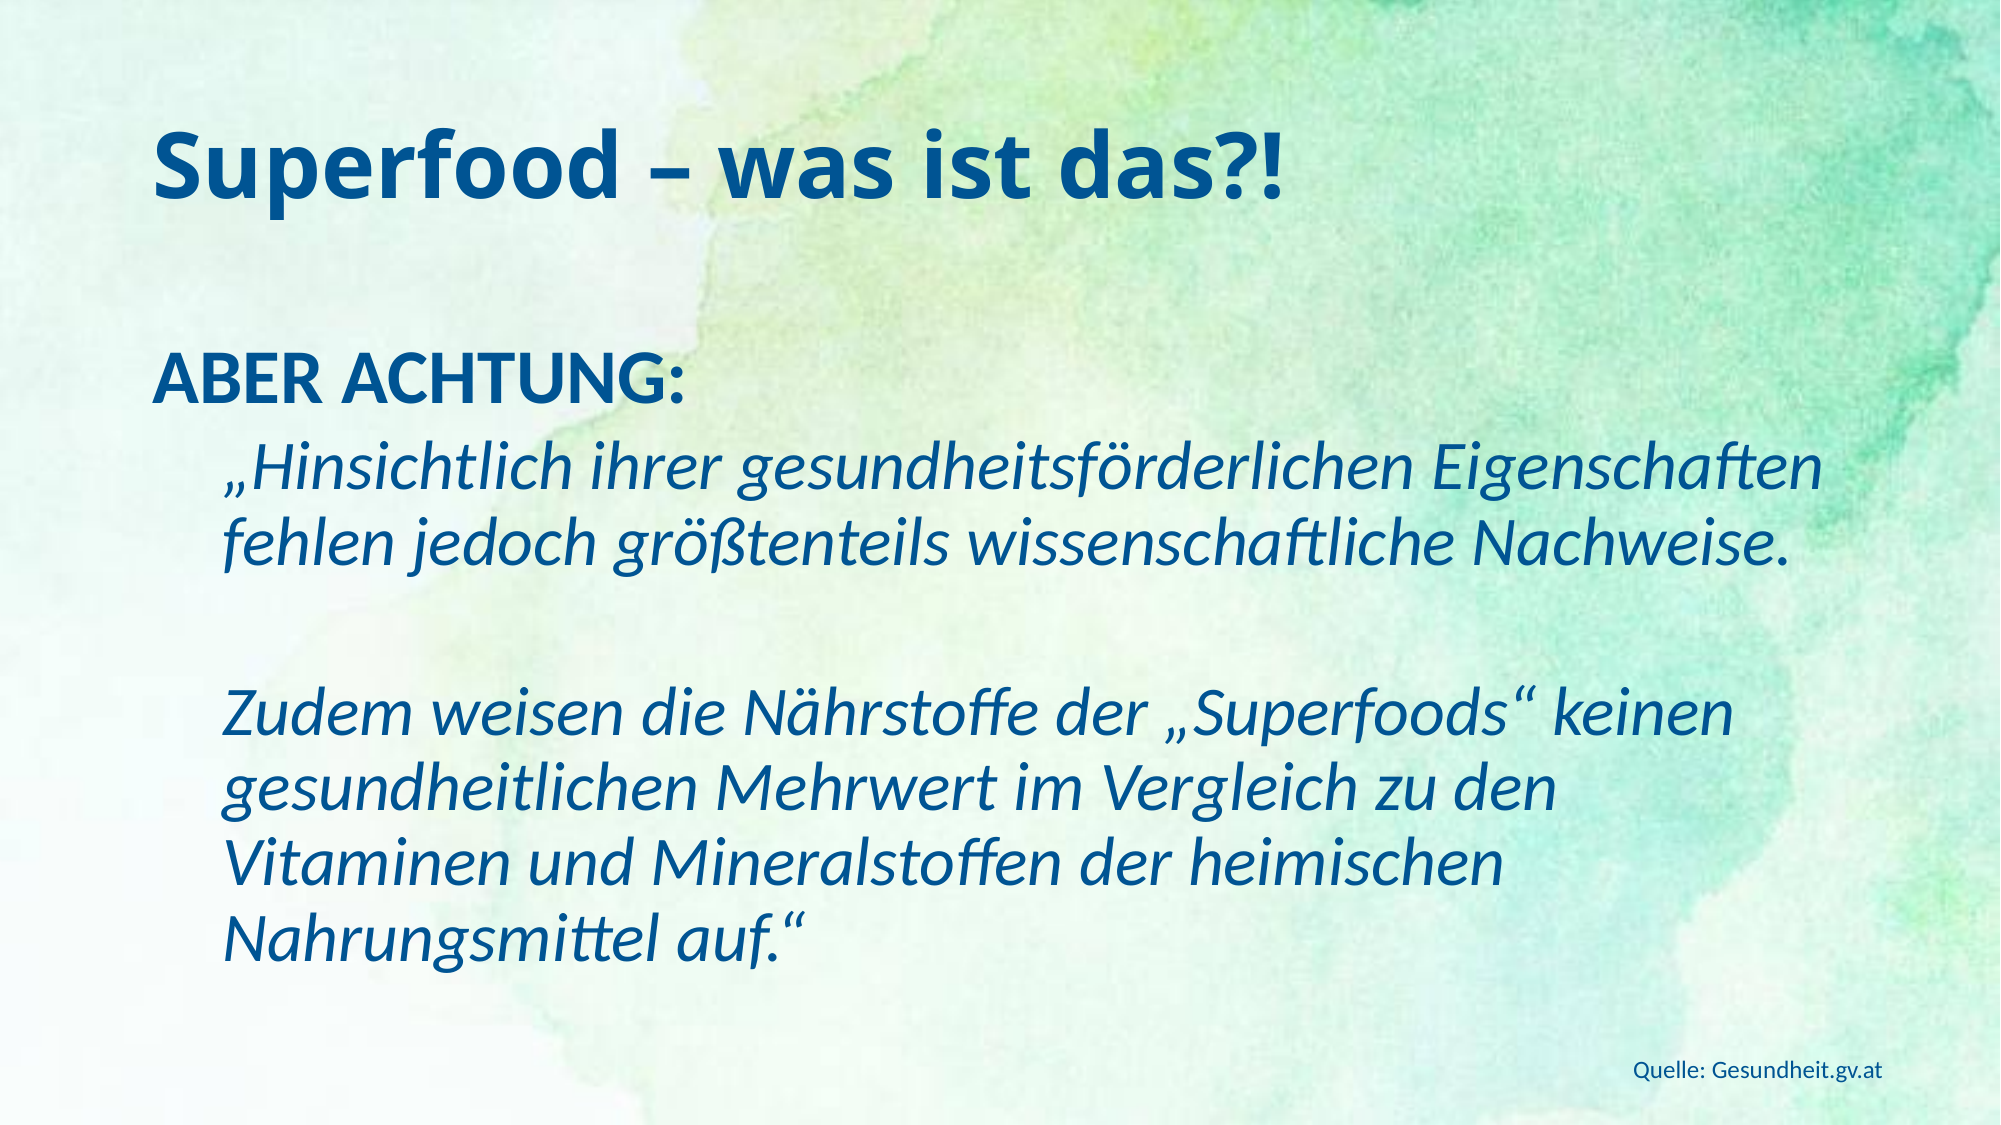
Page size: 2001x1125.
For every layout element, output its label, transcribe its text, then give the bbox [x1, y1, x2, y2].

text_box Quelle: Gesundheit.gv.at [1618, 1046, 2000, 1092]
picture [0, 0, 2000, 1125]
title Superfood – was ist das?! [137, 59, 1863, 278]
list ABER ACHTUNG: „Hinsichtlich ihrer gesundheitsförderlichen Eigenschaften fehlen jedoch größtenteils wissenschaftliche Nachweise. Zudem weisen die Nährstoffe der „Superfoods“ keinen gesundheitlichen Mehrwert im Vergleich zu den Vitaminen und Mineralstoffen der heimischen Nahrungsmittel auf.“ [137, 299, 1863, 1014]
